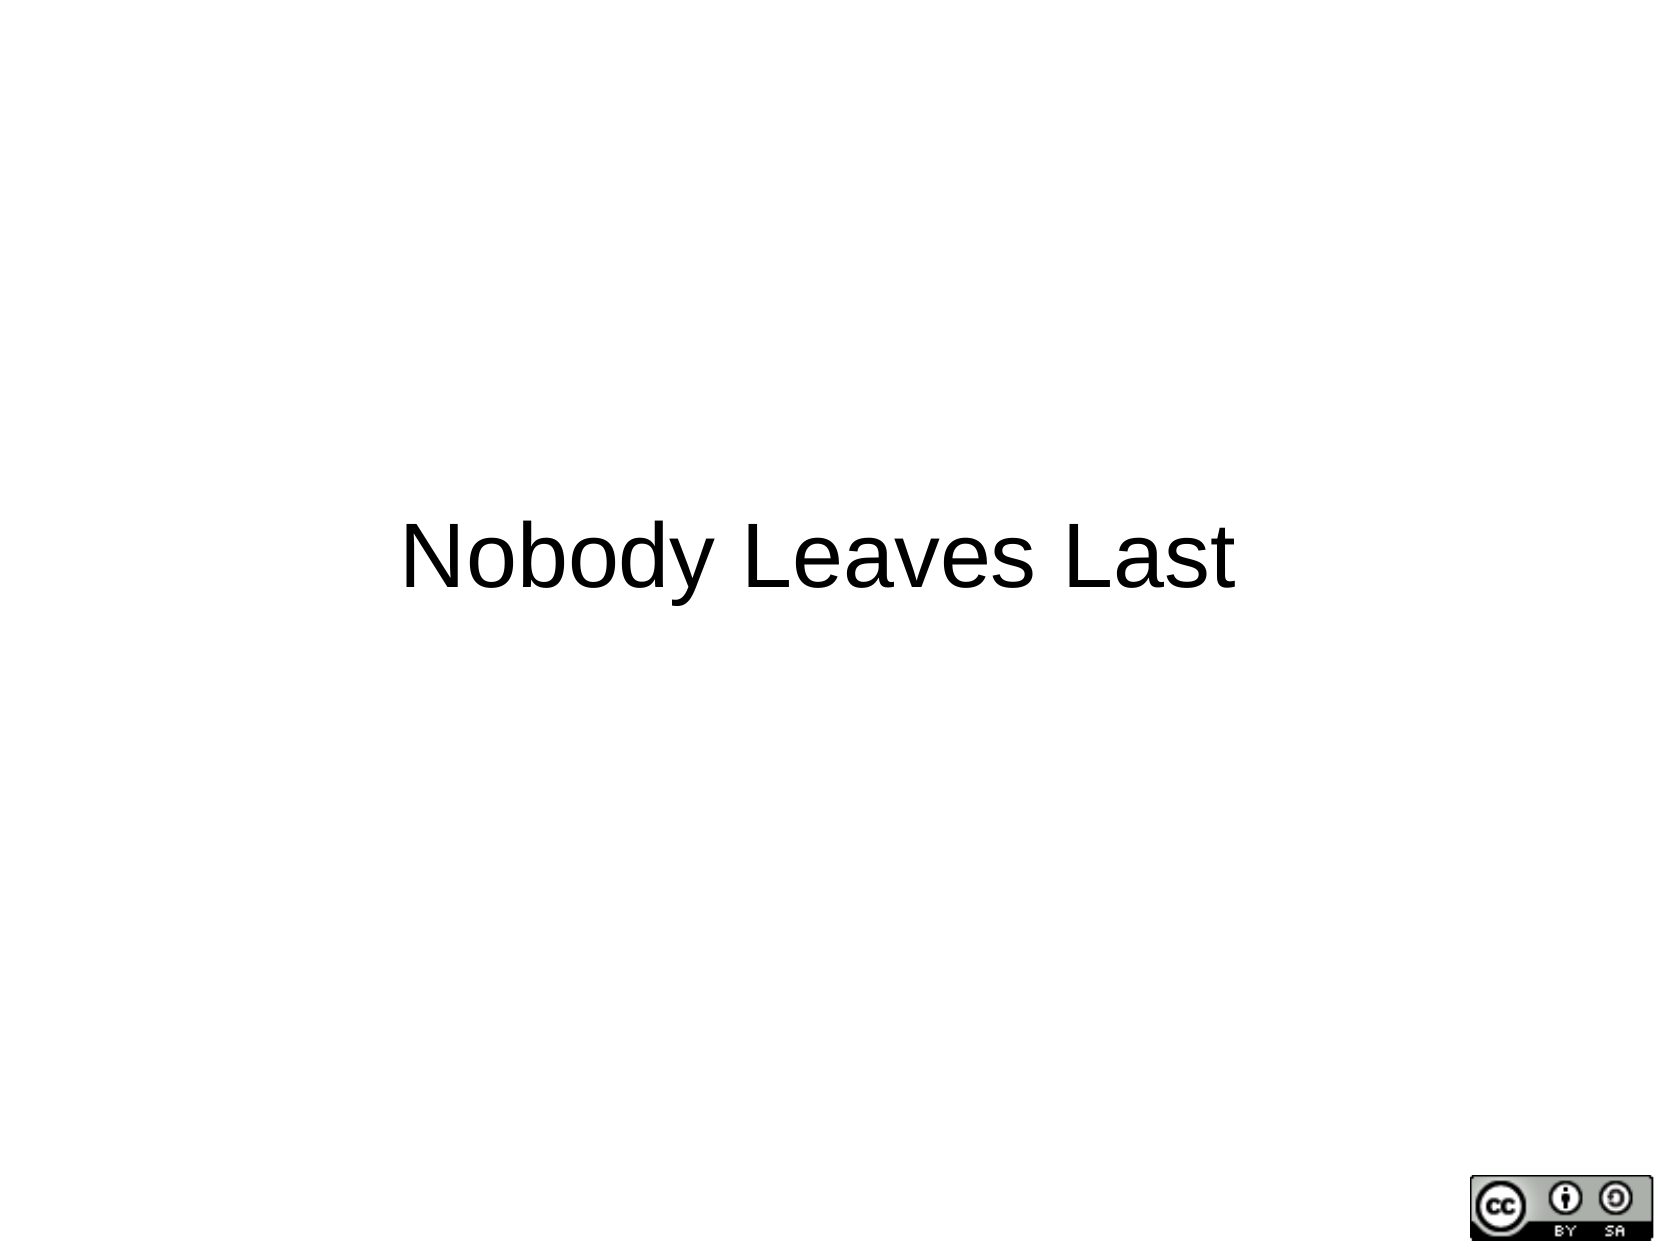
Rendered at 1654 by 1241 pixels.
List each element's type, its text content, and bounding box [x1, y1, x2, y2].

picture [1470, 1175, 1654, 1241]
title Nobody Leaves Last [74, 451, 1563, 659]
